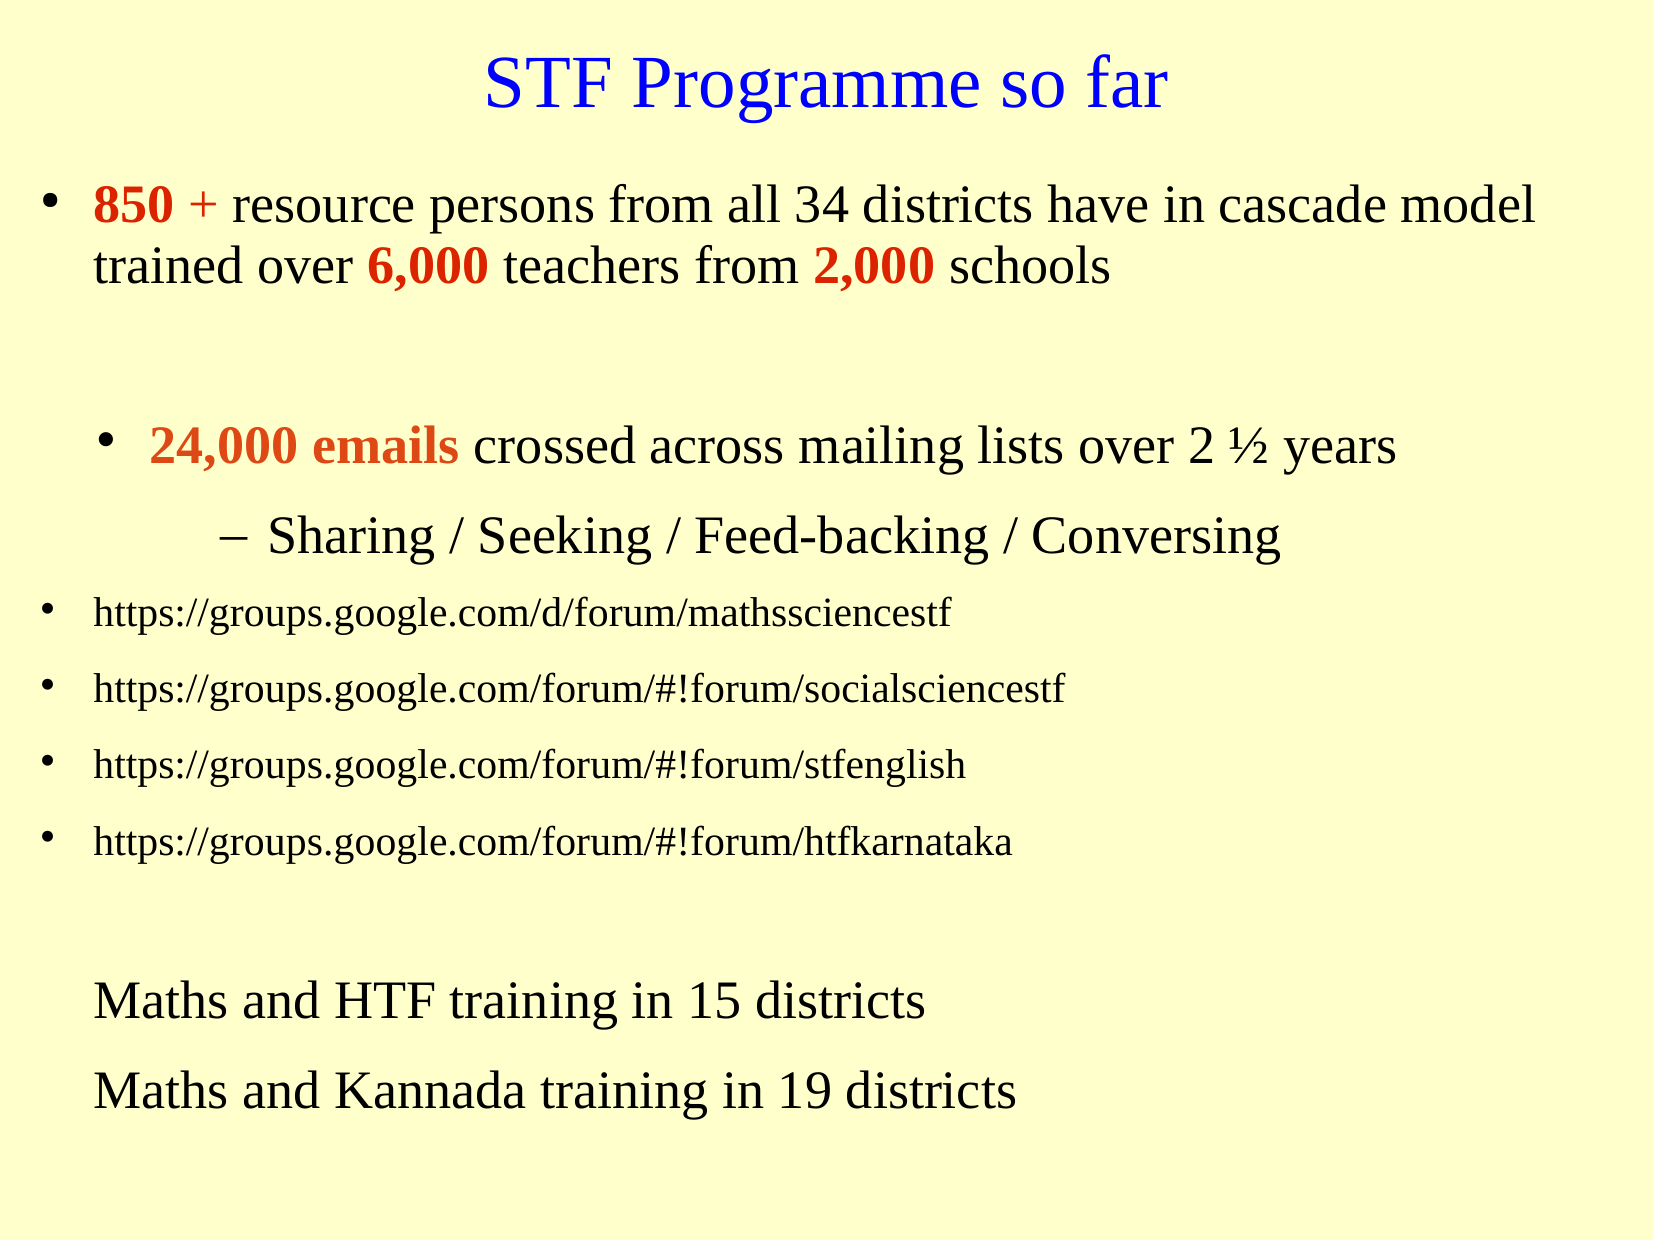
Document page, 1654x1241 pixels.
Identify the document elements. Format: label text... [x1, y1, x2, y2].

list 850 + resource persons from all 34 districts have in cascade model trained over 6,000 teachers from 2,000 schools 24,000 emails crossed across mailing lists over 2 ½ years Sharing / Seeking / Feed-backing / Conversing https://groups.google.com/d/forum/mathssciencestf https://groups.google.com/forum/#!forum/socialsciencestf https://groups.google.com/forum/#!forum/stfenglish https://groups.google.com/forum/#!forum/htfkarnataka Maths and HTF training in 15 districts Maths and Kannada training in 19 districts [23, 170, 1630, 1205]
title STF Programme so far [82, 19, 1571, 141]
